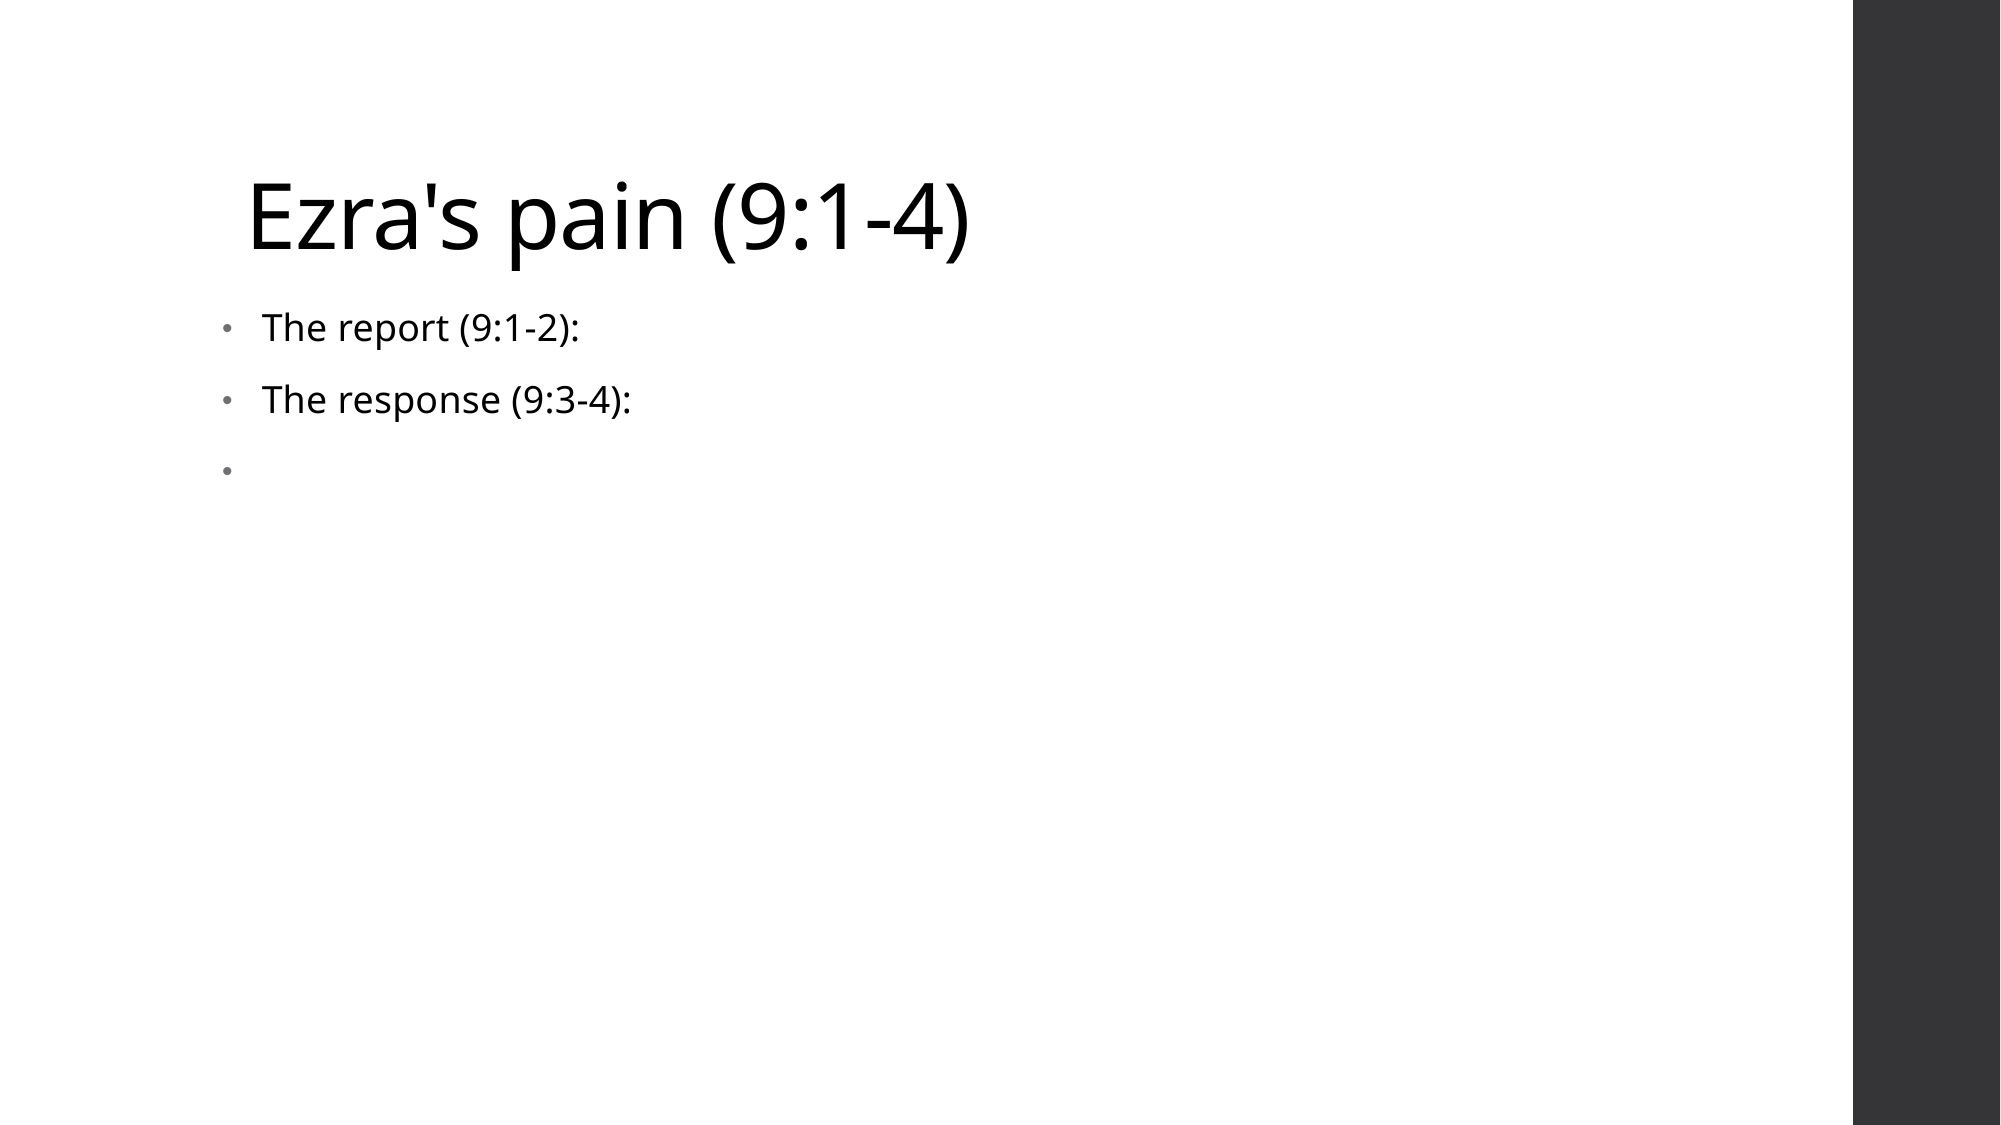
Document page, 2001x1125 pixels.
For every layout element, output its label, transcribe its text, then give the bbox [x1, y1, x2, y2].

title Ezra's pain (9:1-4) [206, 60, 1797, 278]
list The report (9:1-2): The response (9:3-4): [206, 299, 1617, 1014]
